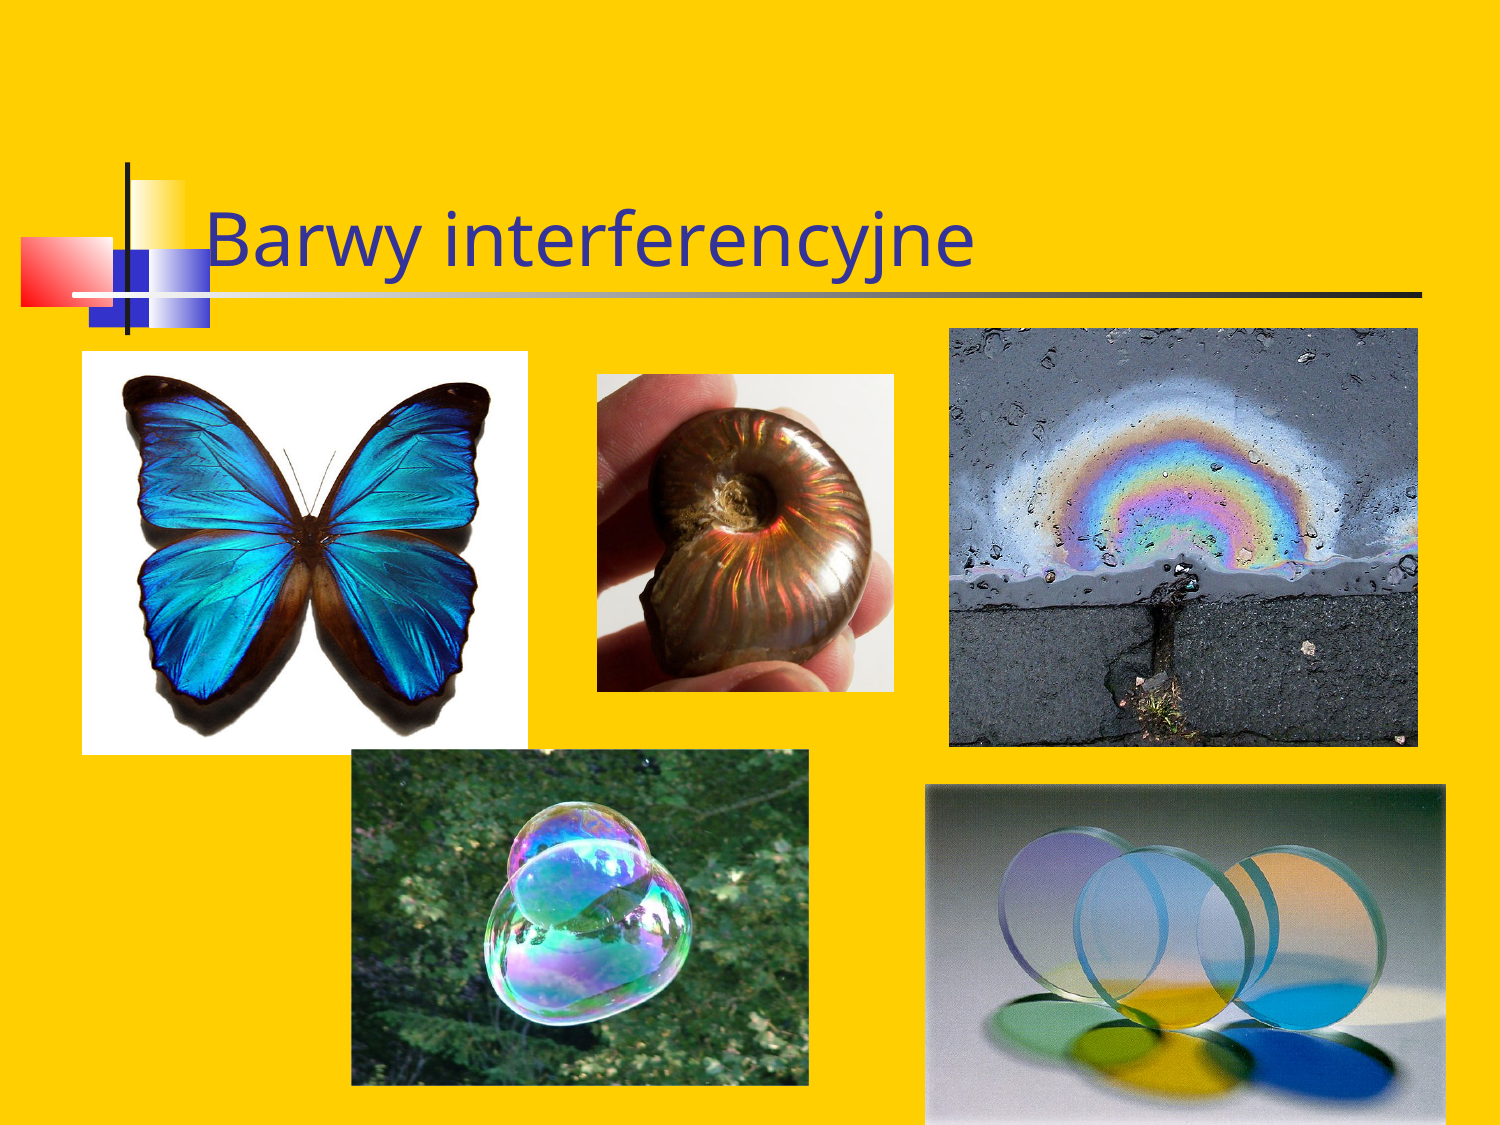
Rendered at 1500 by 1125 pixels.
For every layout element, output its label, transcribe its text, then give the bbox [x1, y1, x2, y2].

picture [82, 351, 809, 1086]
picture [925, 784, 1446, 1125]
picture [597, 374, 894, 692]
picture [949, 328, 1418, 747]
title Barwy interferencyjne [188, 101, 1468, 289]
